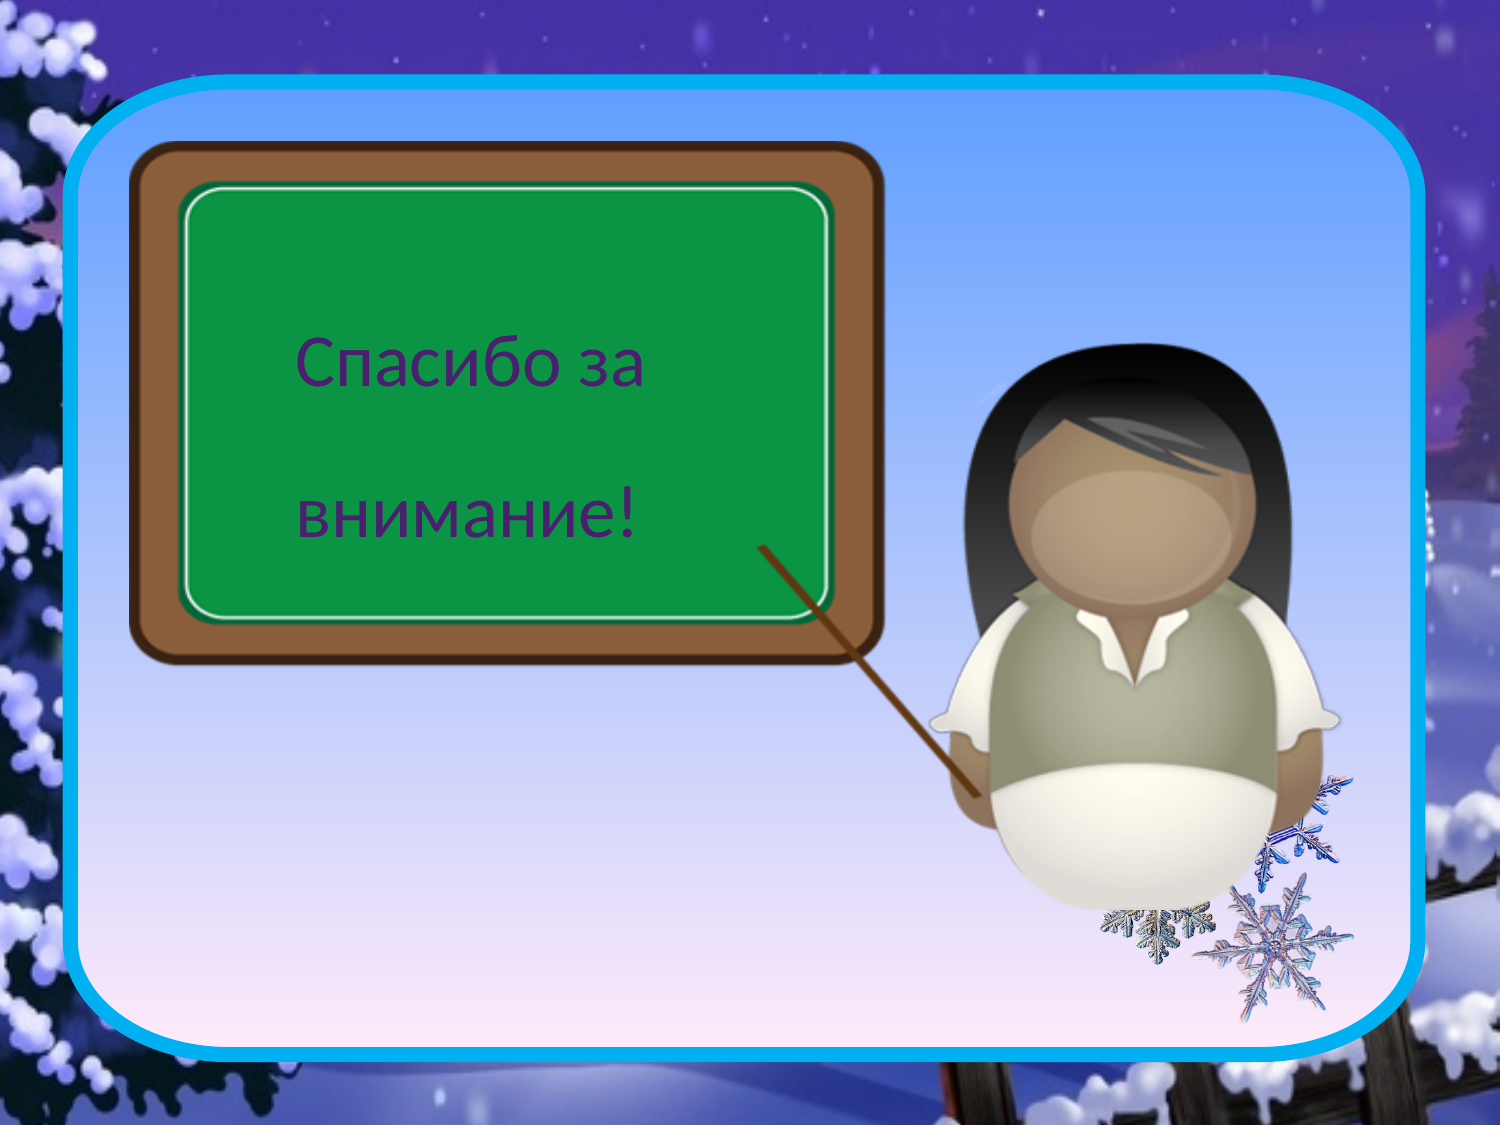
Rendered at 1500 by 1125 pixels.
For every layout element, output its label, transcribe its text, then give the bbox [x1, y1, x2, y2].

picture [129, 141, 1371, 1046]
picture [0, 0, 1500, 1125]
title Спасибо за внимание! [295, 267, 1500, 544]
